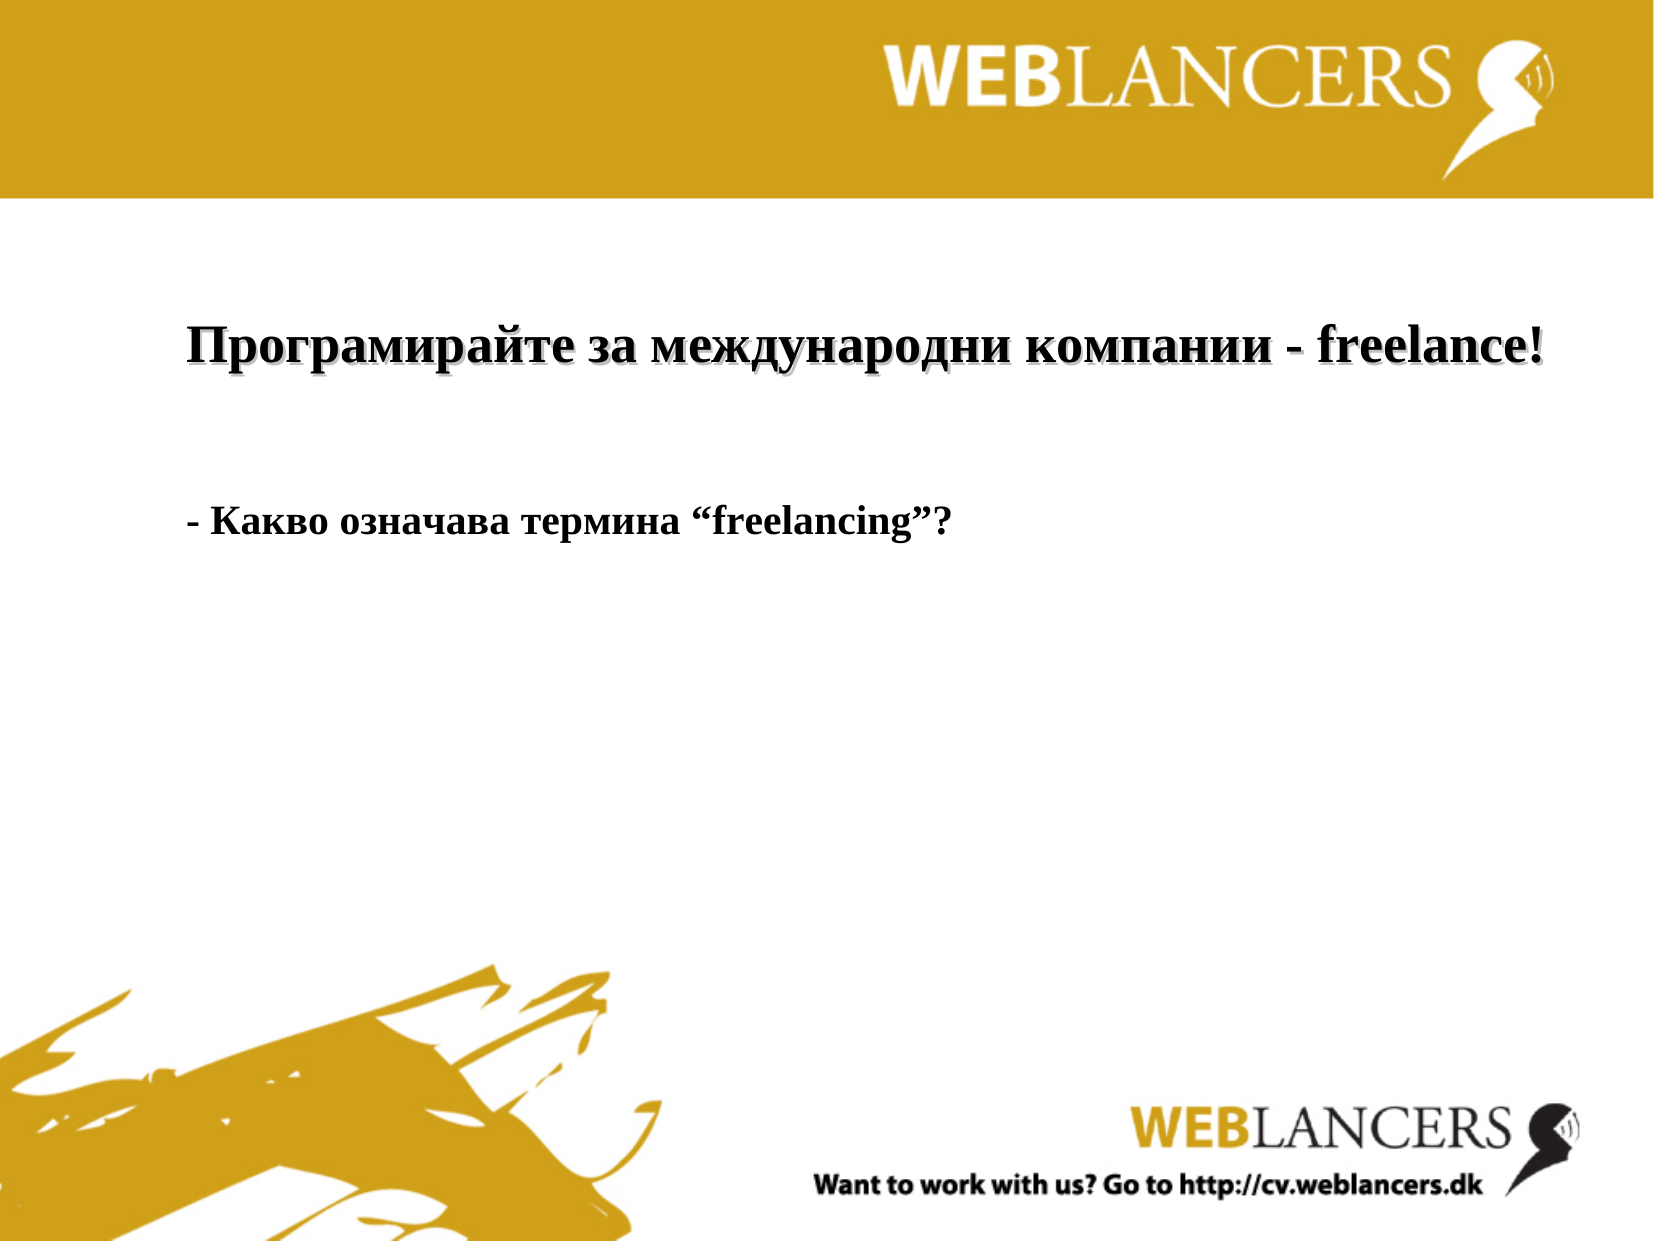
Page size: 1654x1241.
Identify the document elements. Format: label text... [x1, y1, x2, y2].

picture [0, 0, 1654, 1241]
text_box Програмирайте за международни компании - freelance! [171, 307, 1563, 384]
text_box - Какво означава термина “freelancing”? [171, 490, 969, 553]
